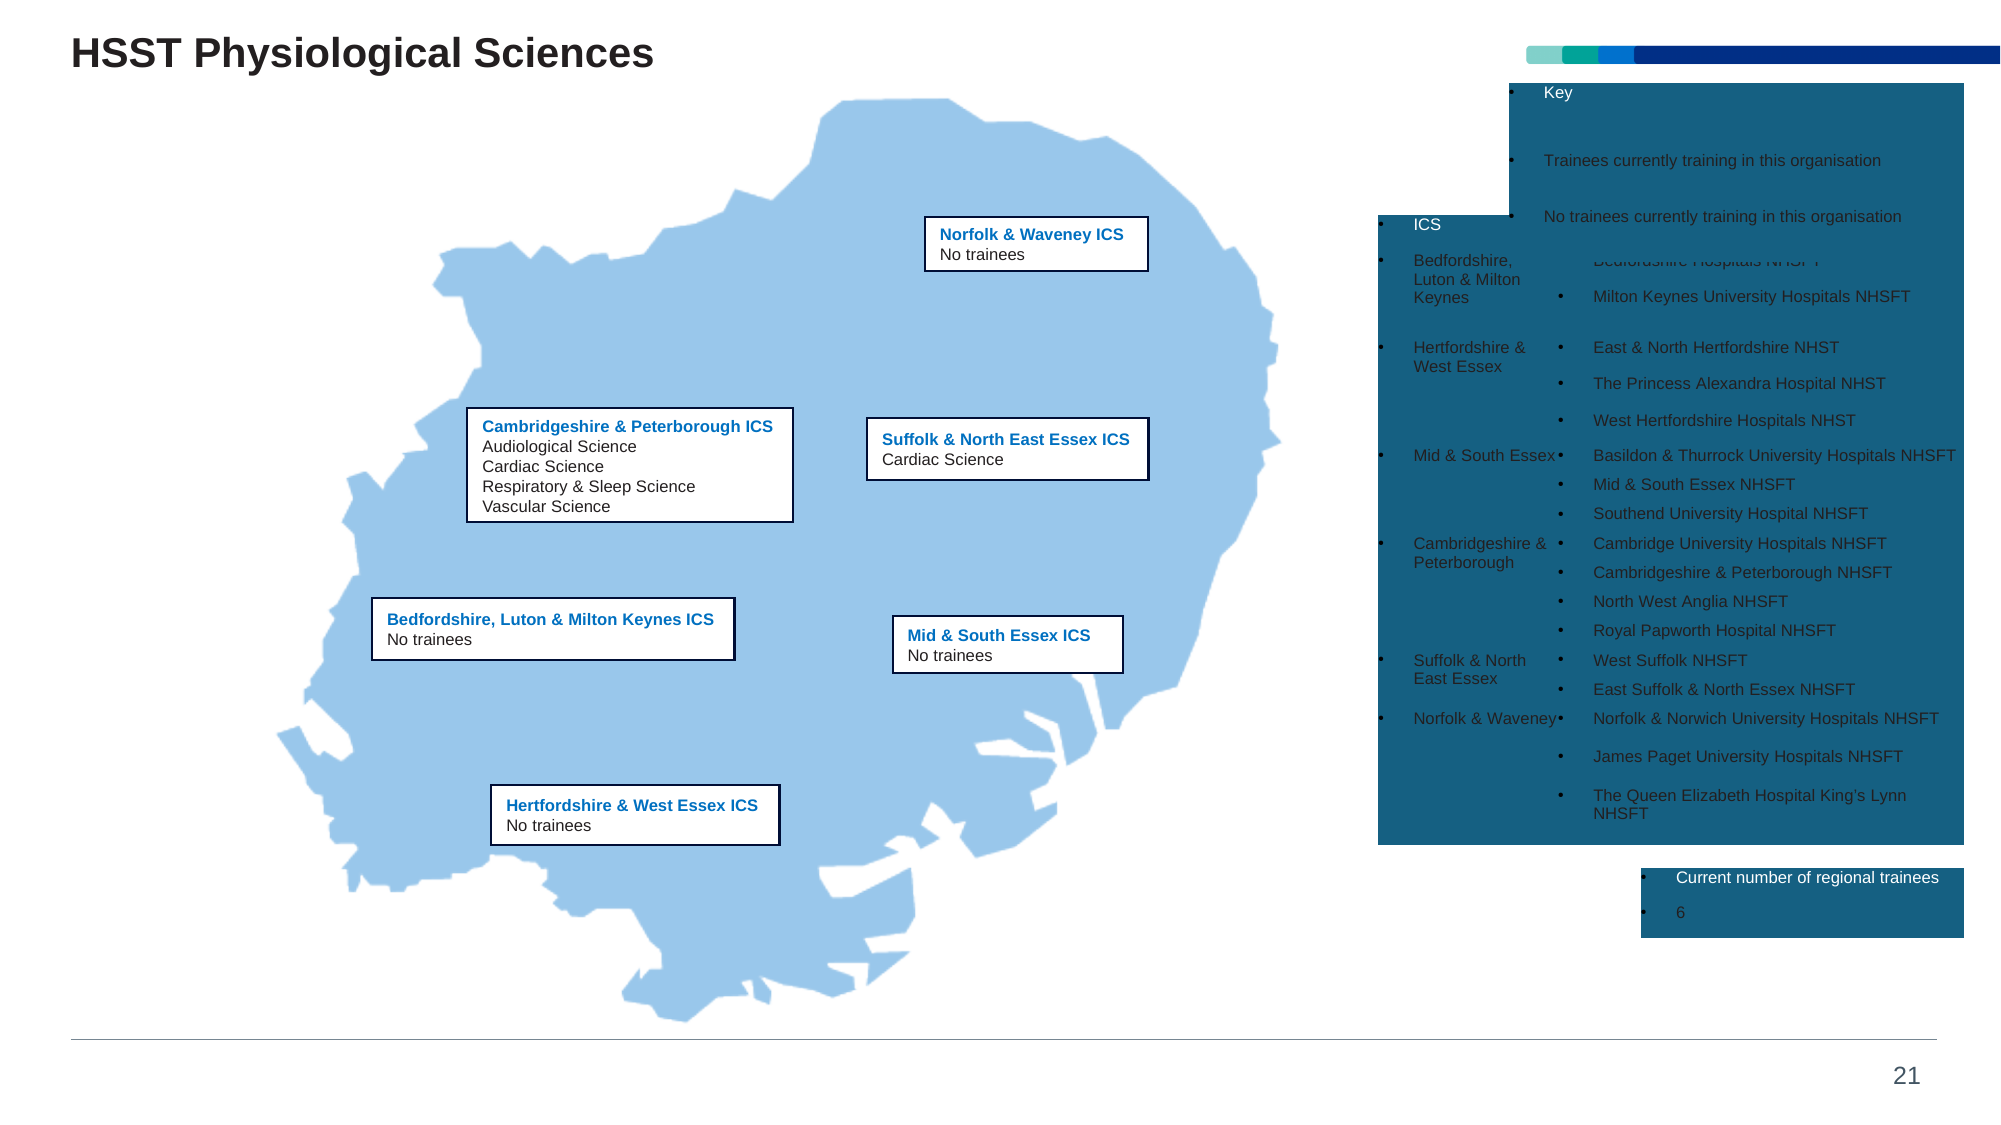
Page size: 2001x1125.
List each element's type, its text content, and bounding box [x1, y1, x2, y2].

table_cell No trainees currently training in this organisation [1509, 207, 1907, 262]
table_cell Royal Papworth Hospital NHSFT [1558, 622, 1964, 651]
table_cell Bedfordshire Hospitals NHSFT [1558, 262, 1964, 287]
table_cell East Suffolk & North Essex NHSFT [1558, 680, 1964, 709]
table_cell Cambridge University Hospitals NHSFT [1558, 534, 1964, 563]
table_cell 6 [1641, 903, 1964, 938]
picture [257, 84, 1302, 1041]
text_box Norfolk & Waveney ICS No trainees [925, 217, 1148, 271]
table_header [1907, 83, 1964, 152]
table_header Key [1509, 83, 1907, 152]
table_cell Hertfordshire & West Essex [1378, 339, 1558, 447]
text_box Mid & South Essex ICS No trainees [893, 616, 1123, 673]
table_cell West Hertfordshire Hospitals NHST [1558, 411, 1964, 447]
table_cell West Suffolk NHSFT [1558, 651, 1964, 680]
title HSST Physiological Sciences [70, 32, 1513, 79]
table_cell Cambridgeshire & Peterborough NHSFT [1558, 563, 1964, 592]
table_cell Suffolk & North East Essex [1378, 651, 1558, 709]
table_cell James Paget University Hospitals NHSFT [1558, 748, 1964, 786]
table_header Current number of regional trainees [1641, 868, 1964, 903]
text_box Suffolk & North East Essex ICS Cardiac Science [867, 418, 1149, 480]
table_cell East & North Hertfordshire NHST [1558, 339, 1964, 375]
table_cell [1907, 207, 1964, 262]
text_box Cambridgeshire & Peterborough ICS Audiological Science Cardiac Science Respiratory & Sleep Science Vascular Science [467, 408, 793, 522]
table_cell Mid & South Essex NHSFT [1558, 476, 1964, 505]
table_cell Southend University Hospital NHSFT [1558, 505, 1964, 534]
table_cell Norfolk & Norwich University Hospitals NHSFT [1558, 709, 1964, 748]
table_cell North West Anglia NHSFT [1558, 592, 1964, 622]
table_cell The Queen Elizabeth Hospital King’s Lynn NHSFT [1558, 786, 1964, 845]
table_cell Milton Keynes University Hospitals NHSFT [1558, 287, 1964, 339]
table_cell Mid & South Essex [1378, 447, 1558, 534]
table_cell Bedfordshire, Luton & Milton Keynes [1378, 251, 1558, 339]
table_header ICS [1378, 215, 1509, 251]
table_cell [1907, 152, 1964, 207]
table_cell Cambridgeshire & Peterborough [1378, 534, 1558, 651]
table_cell Trainees currently training in this organisation [1509, 152, 1907, 207]
table_cell The Princess Alexandra Hospital NHST [1558, 375, 1964, 411]
text_box Hertfordshire & West Essex ICS No trainees [491, 785, 780, 845]
table_cell Basildon & Thurrock University Hospitals NHSFT [1558, 447, 1964, 476]
table_cell Norfolk & Waveney [1378, 709, 1558, 845]
text_box Bedfordshire, Luton & Milton Keynes ICS No trainees [372, 598, 734, 660]
